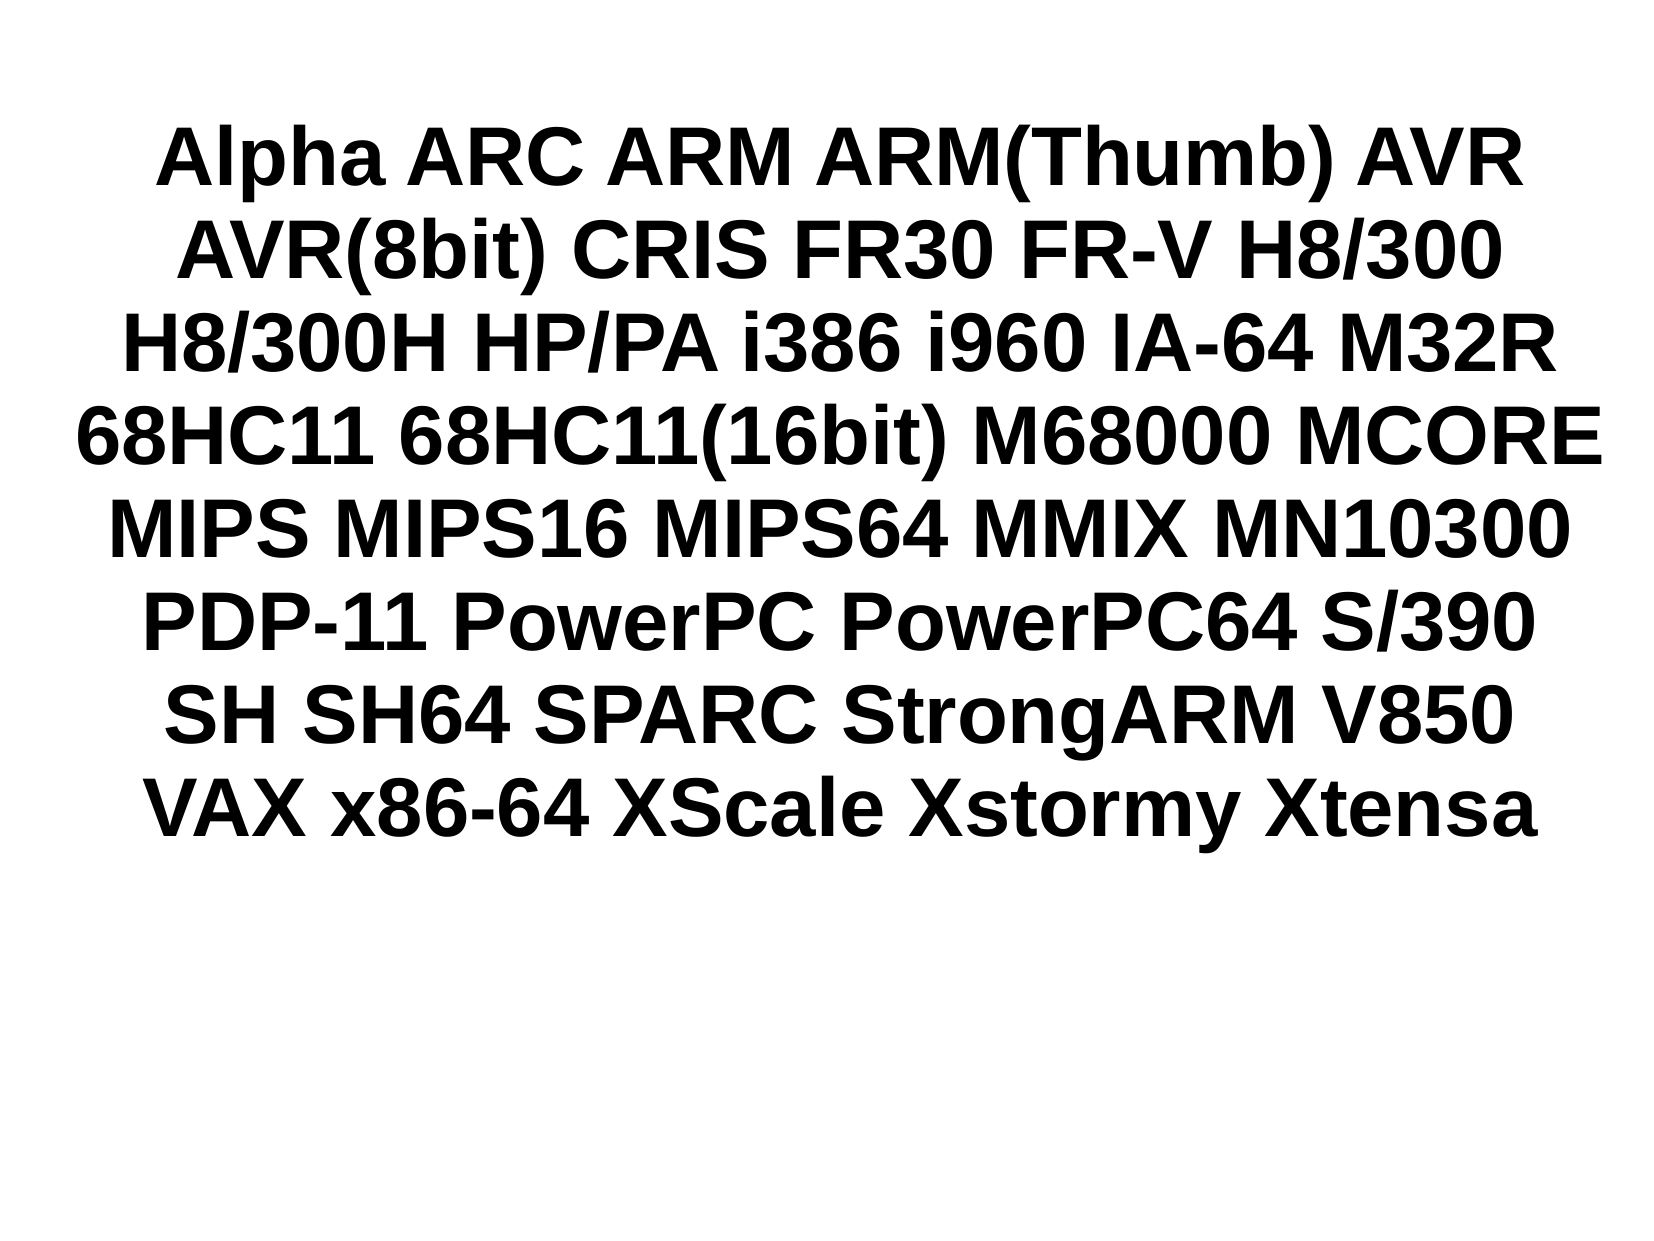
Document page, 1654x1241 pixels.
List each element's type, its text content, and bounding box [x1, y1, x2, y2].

text_box Alpha ARC ARM ARM(Thumb) AVR AVR(8bit) CRIS FR30 FR-V H8/300 H8/300H HP/PA i386 i960 IA-64 M32R 68HC11 68HC11(16bit) M68000 MCORE MIPS MIPS16 MIPS64 MMIX MN10300 PDP-11 PowerPC PowerPC64 S/390 SH SH64 SPARC StrongARM V850 VAX x86-64 XScale Xstormy Xtensa [60, 102, 1621, 952]
